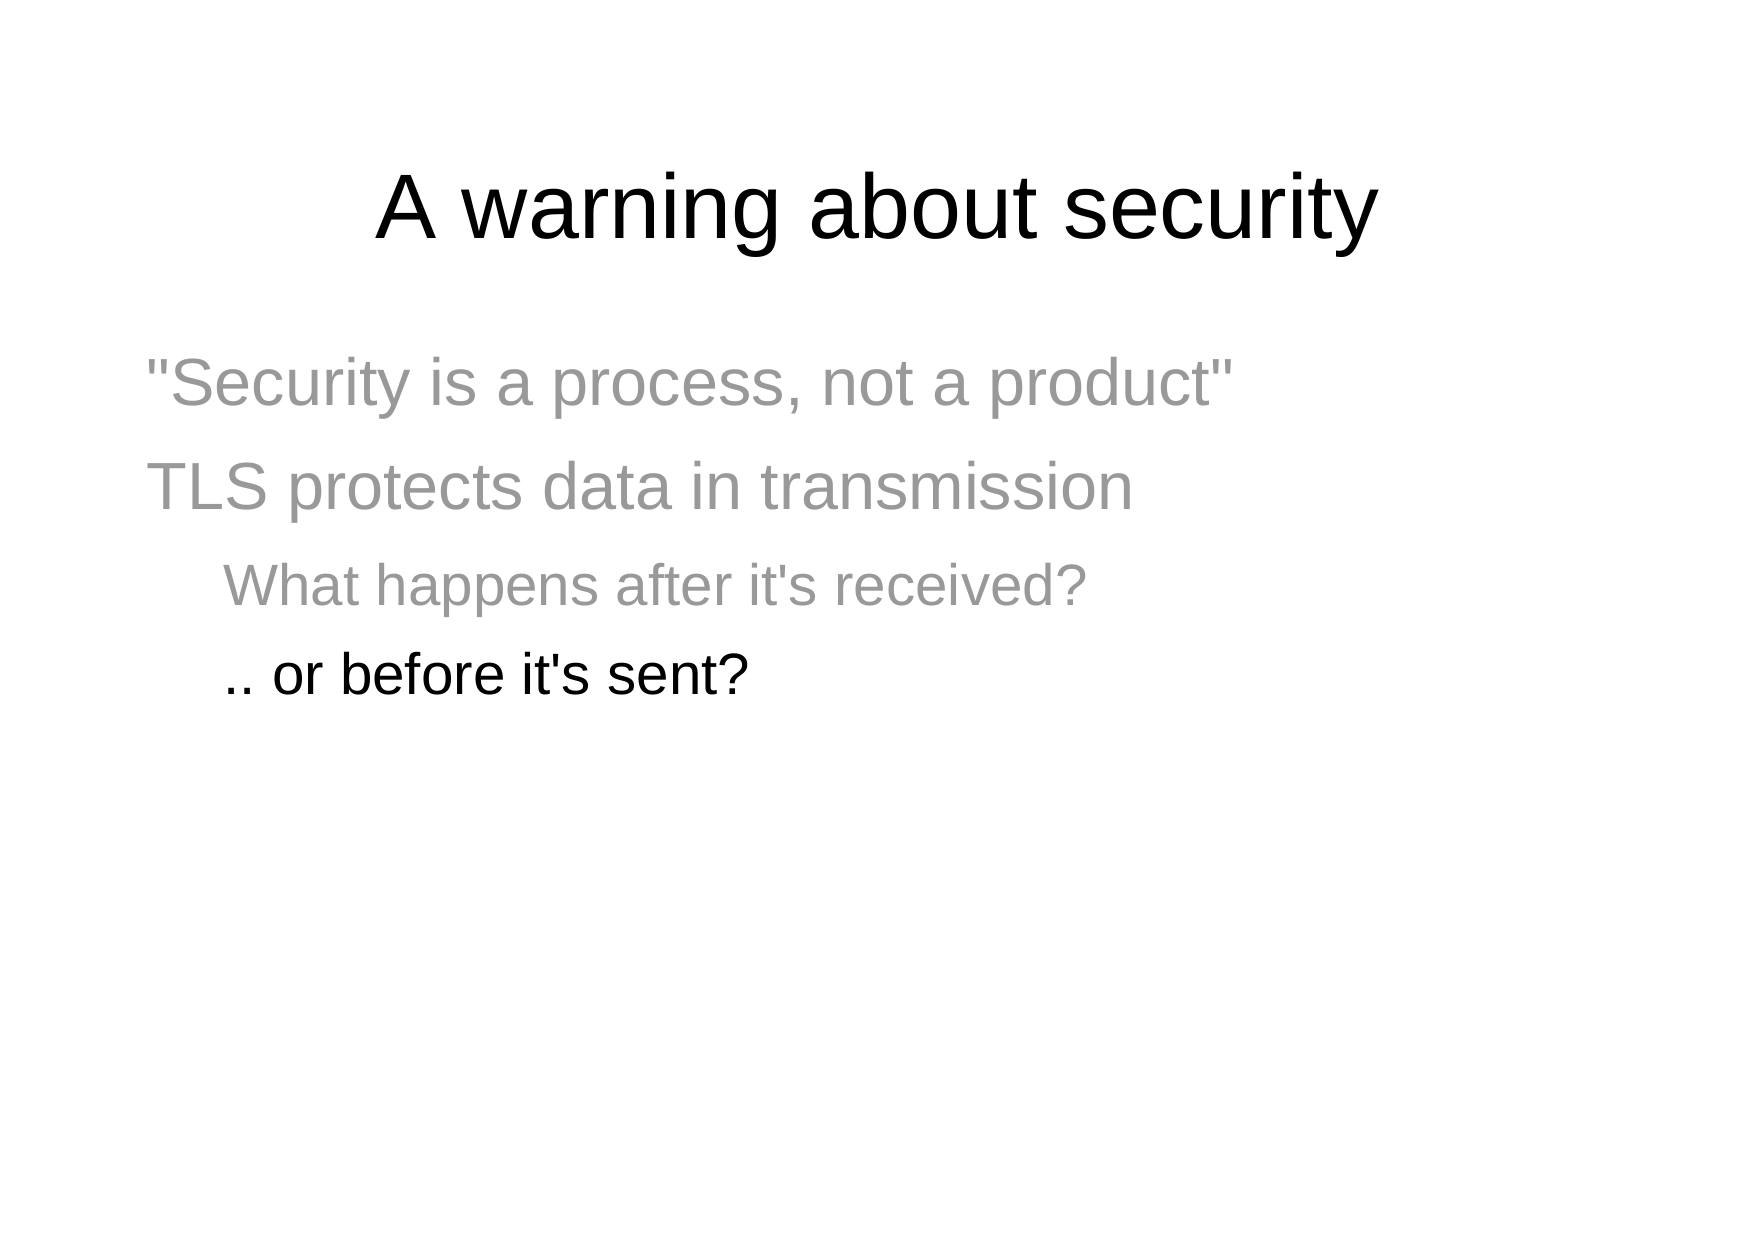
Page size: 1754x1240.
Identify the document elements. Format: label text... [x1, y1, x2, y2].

title A warning about security [128, 102, 1627, 310]
list "Security is a process, not a product" TLS protects data in transmission What happens after it's received? .. or before it's sent? [128, 344, 1627, 1126]
